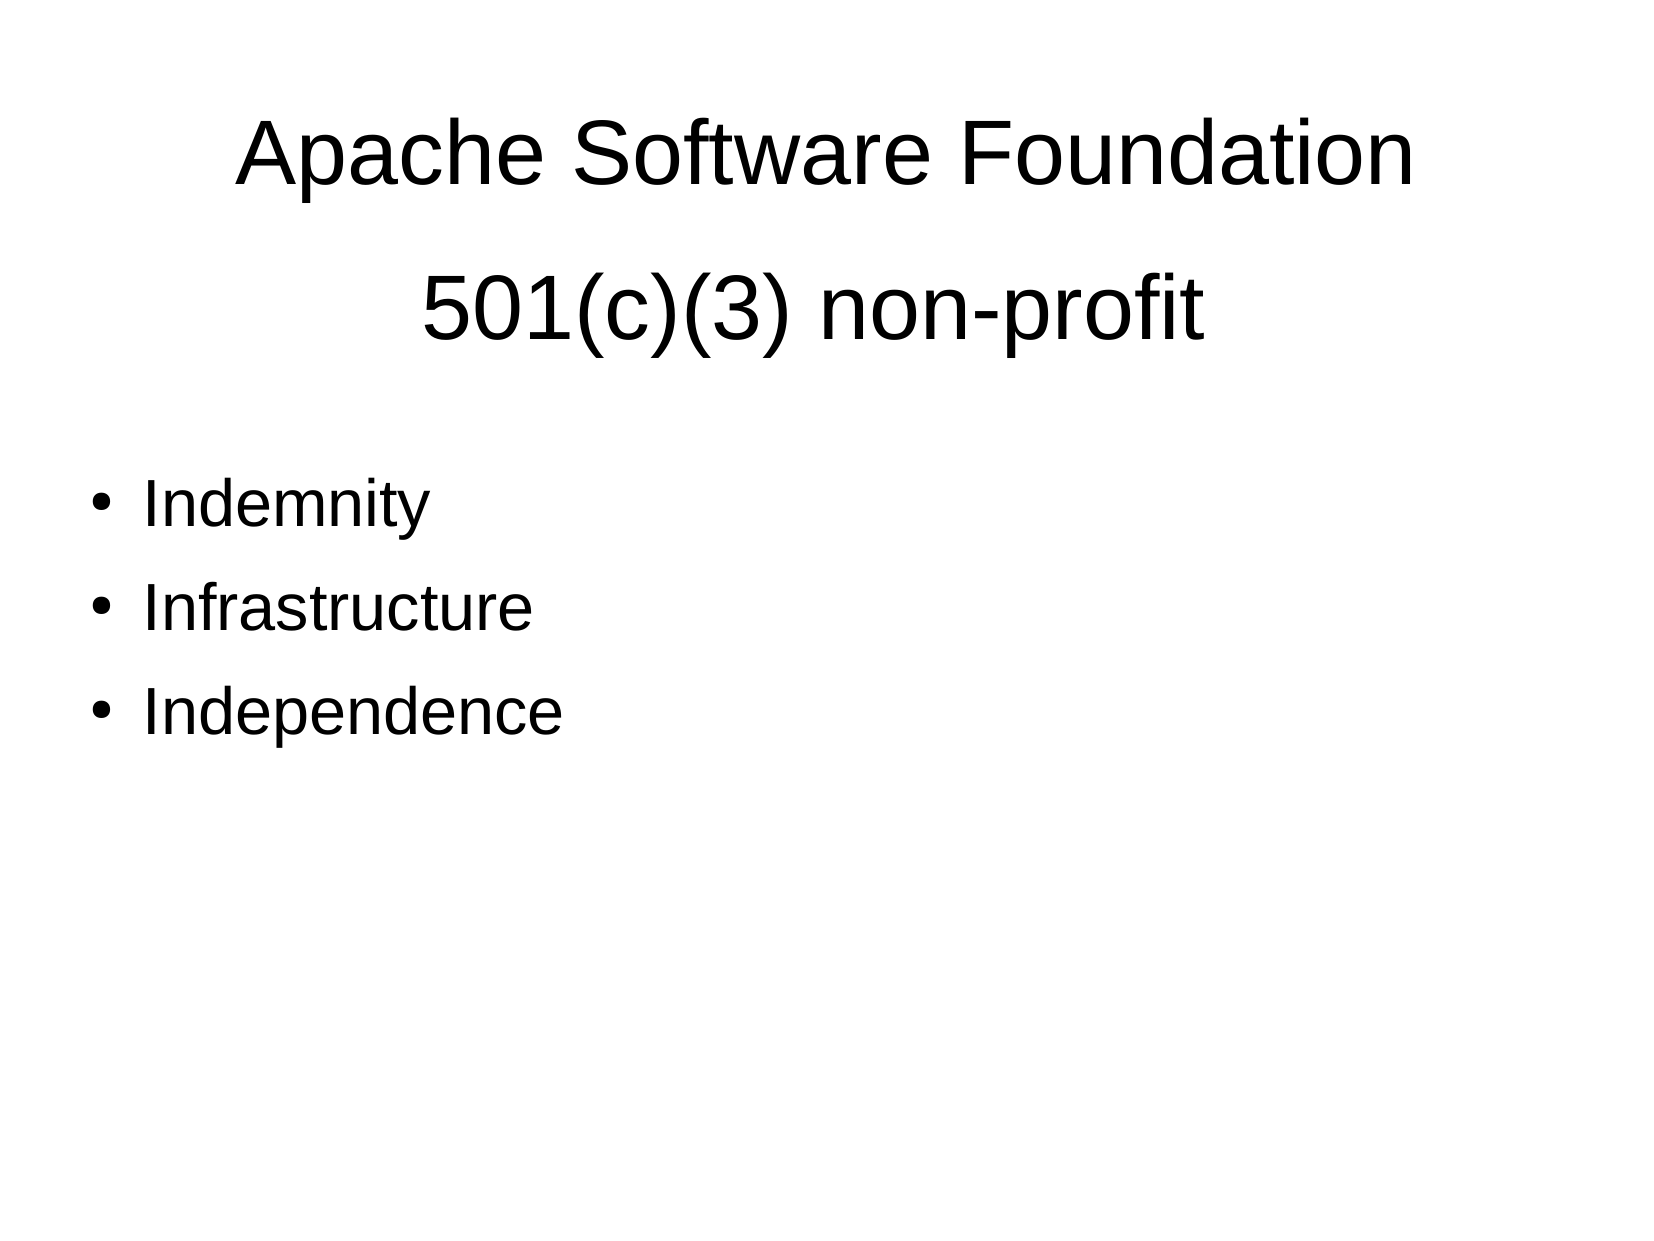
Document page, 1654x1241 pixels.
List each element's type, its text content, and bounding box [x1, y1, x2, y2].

list Indemnity Infrastructure Independence [71, 465, 1561, 1186]
title 501(c)(3) non-profit [82, 225, 1546, 391]
title Apache Software Foundation [82, 49, 1571, 257]
